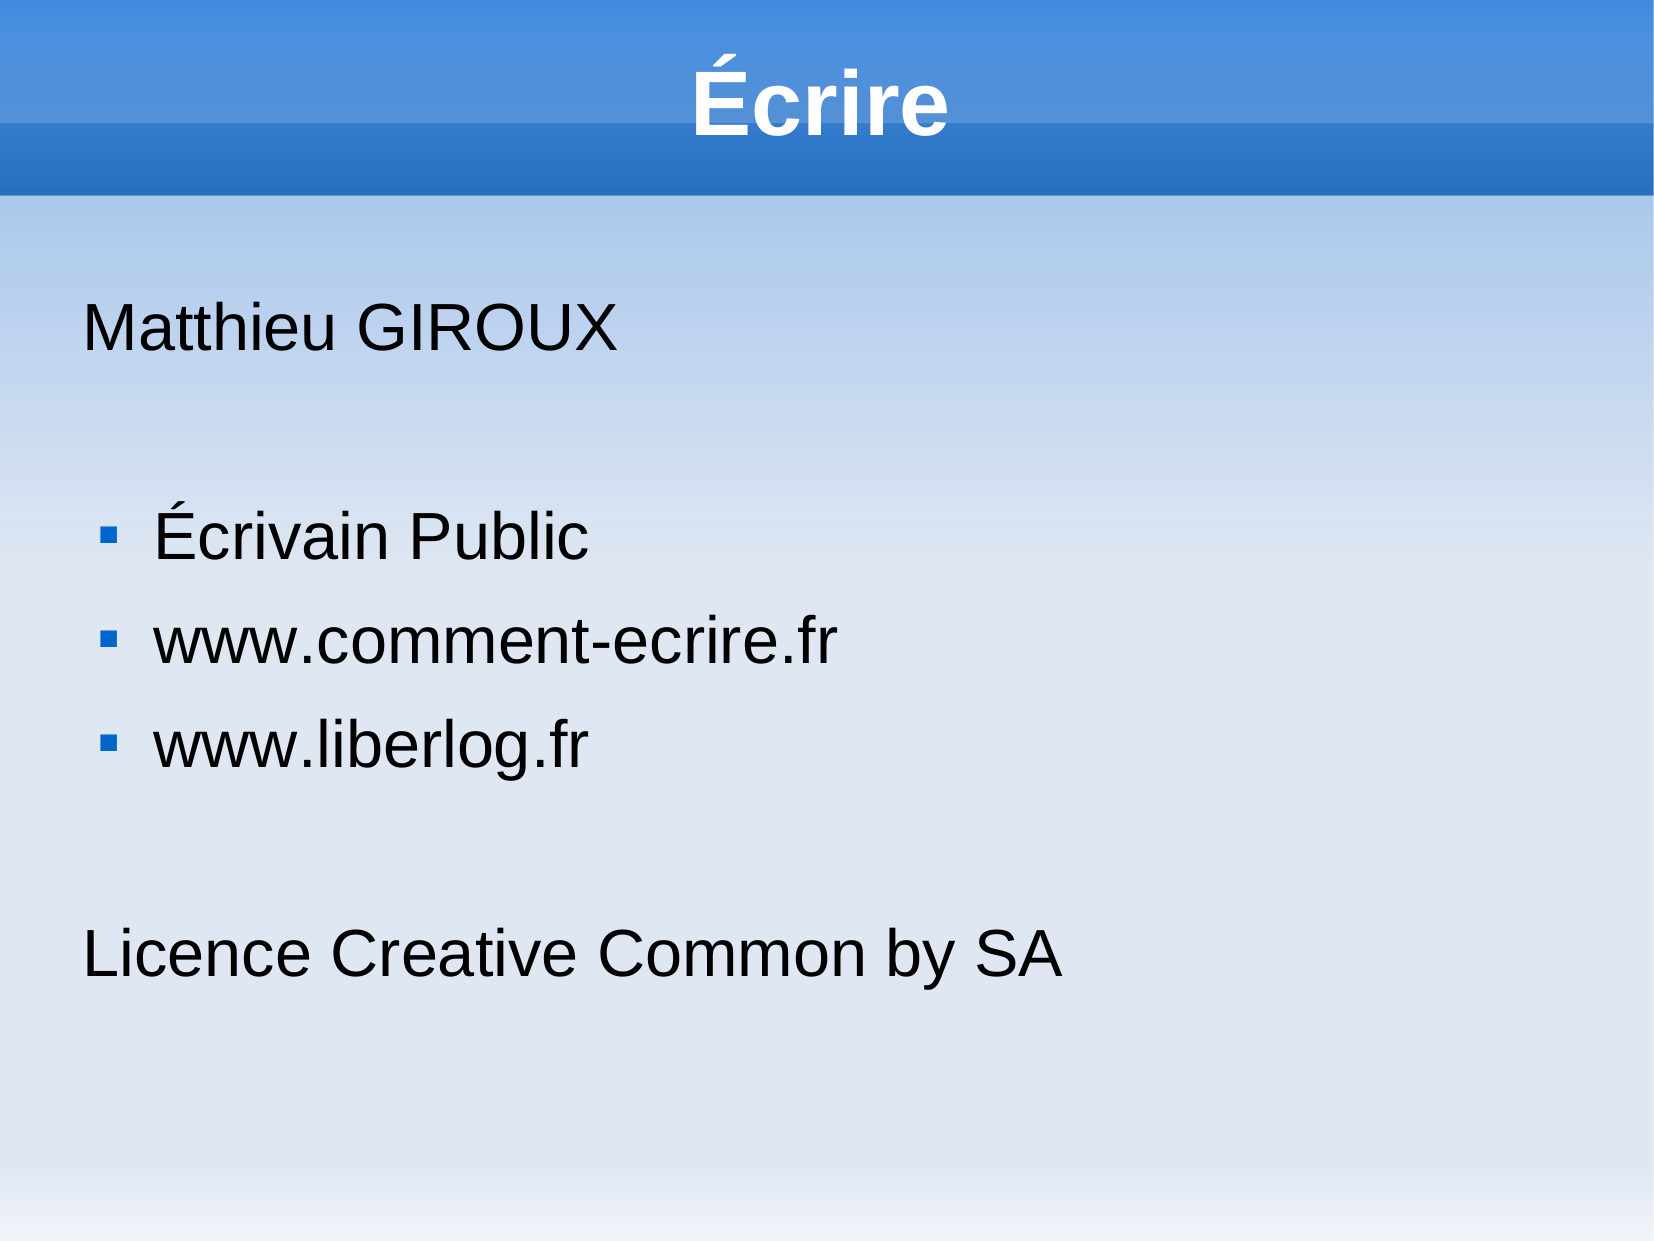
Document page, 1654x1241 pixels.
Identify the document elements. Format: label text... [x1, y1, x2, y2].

title Écrire [76, 0, 1565, 208]
list Matthieu GIROUX Écrivain Public www.comment-ecrire.fr www.liberlog.fr Licence Creative Common by SA [82, 290, 1571, 1109]
picture [0, 0, 1654, 1241]
